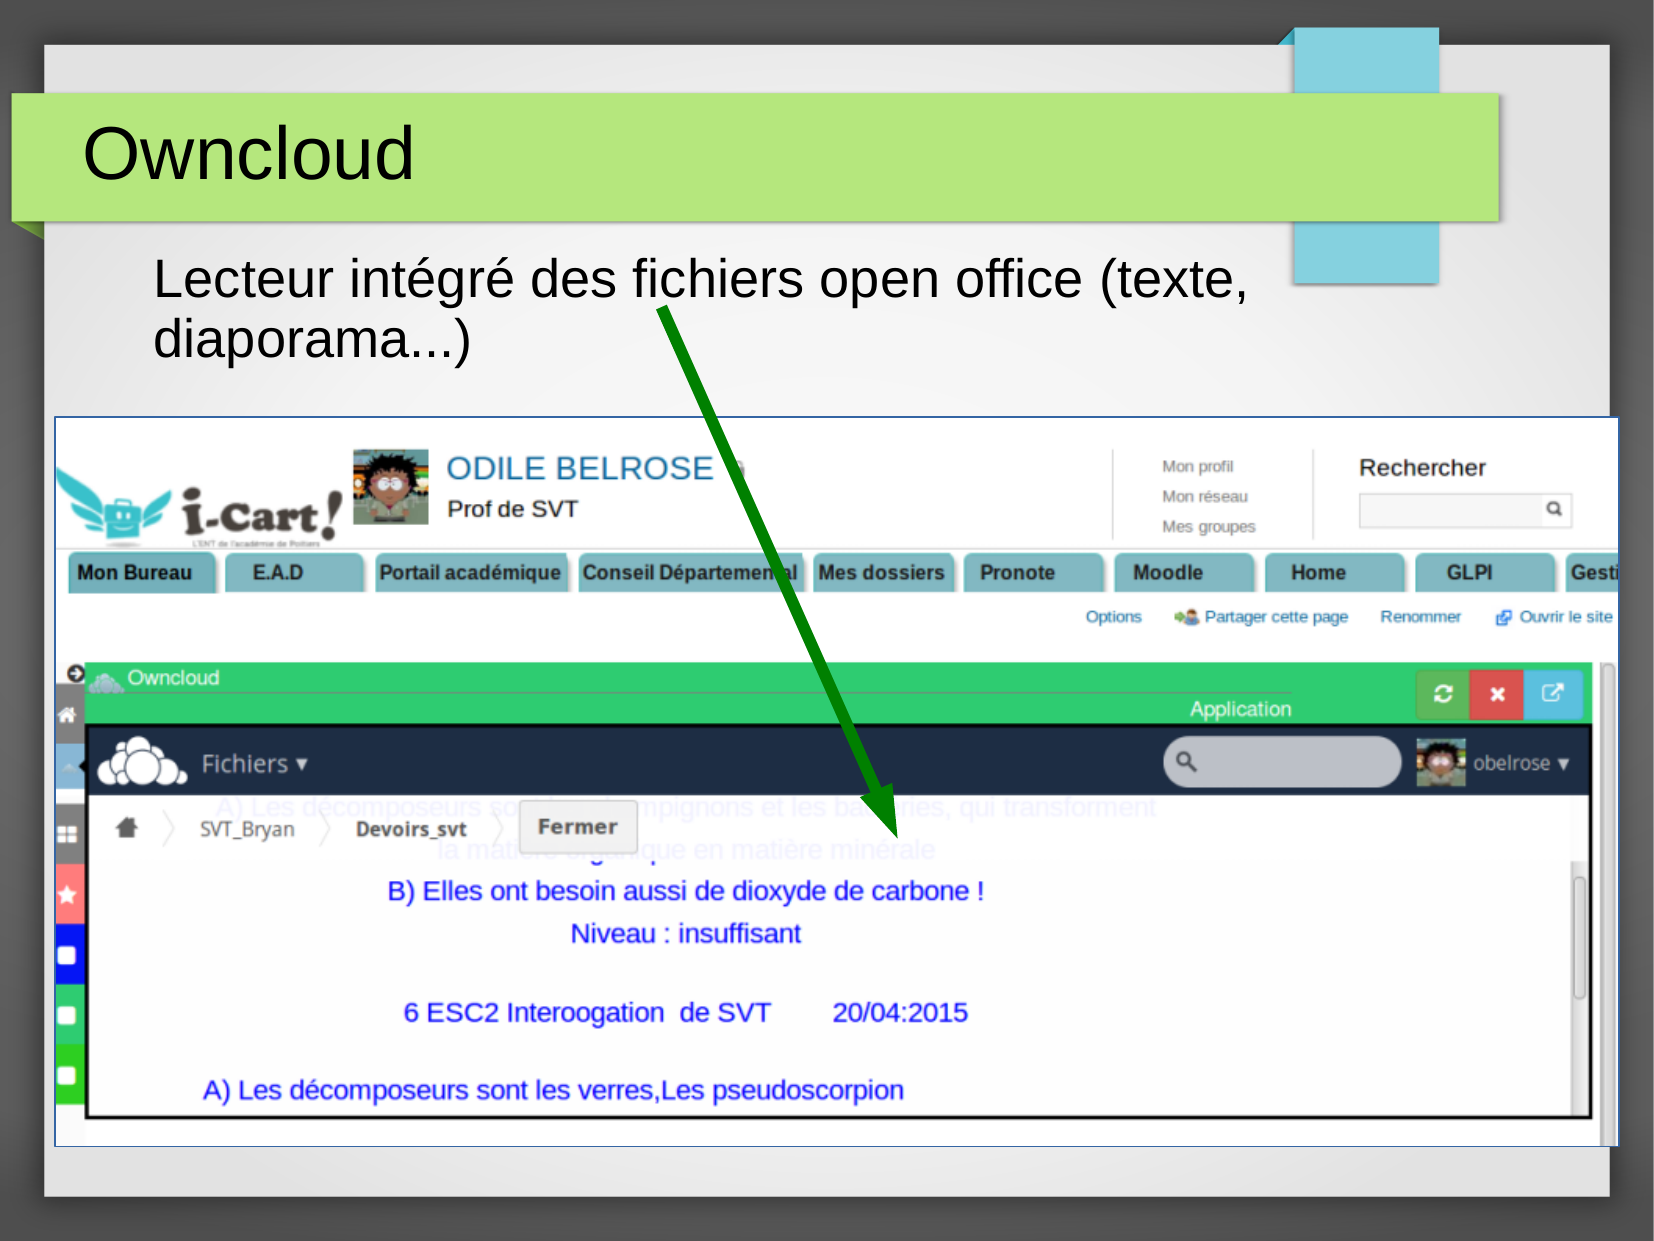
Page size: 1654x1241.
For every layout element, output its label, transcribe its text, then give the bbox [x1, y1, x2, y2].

title Owncloud [82, 94, 1264, 213]
list Lecteur intégré des fichiers open office (texte, diaporama...) [82, 248, 1571, 416]
picture [0, 0, 1654, 1241]
